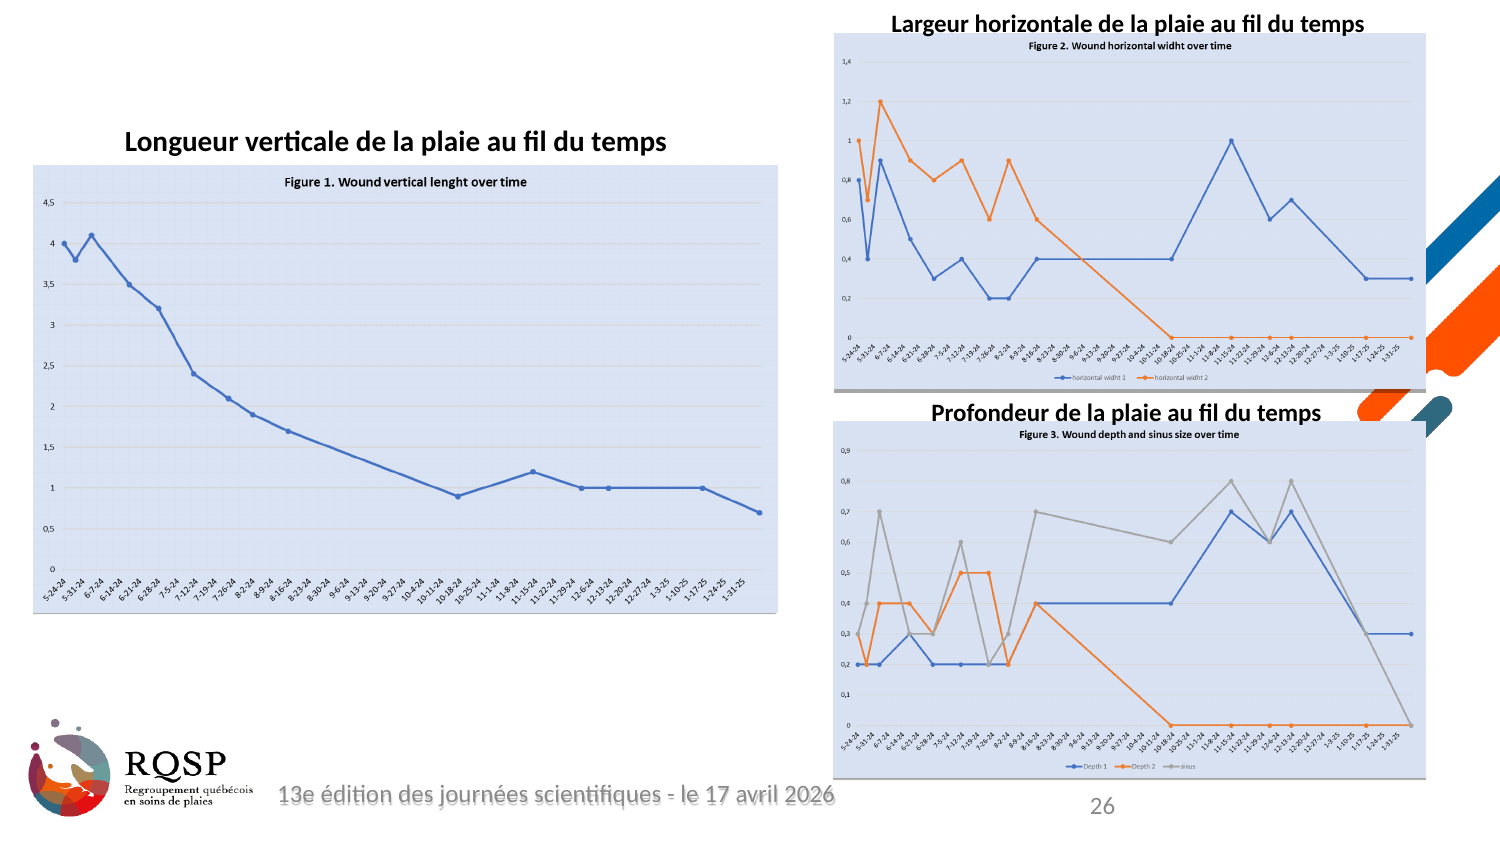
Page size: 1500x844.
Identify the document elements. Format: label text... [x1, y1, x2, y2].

picture [33, 165, 778, 613]
picture [833, 421, 1426, 778]
text_box Profondeur de la plaie au fil du temps [916, 389, 1344, 435]
picture [834, 33, 1426, 389]
text_box [1074, 782, 1426, 828]
text_box Longueur verticale de la plaie au fil du temps [109, 114, 703, 166]
text_box Largeur horizontale de la plaie au fil du temps [876, 0, 1385, 46]
